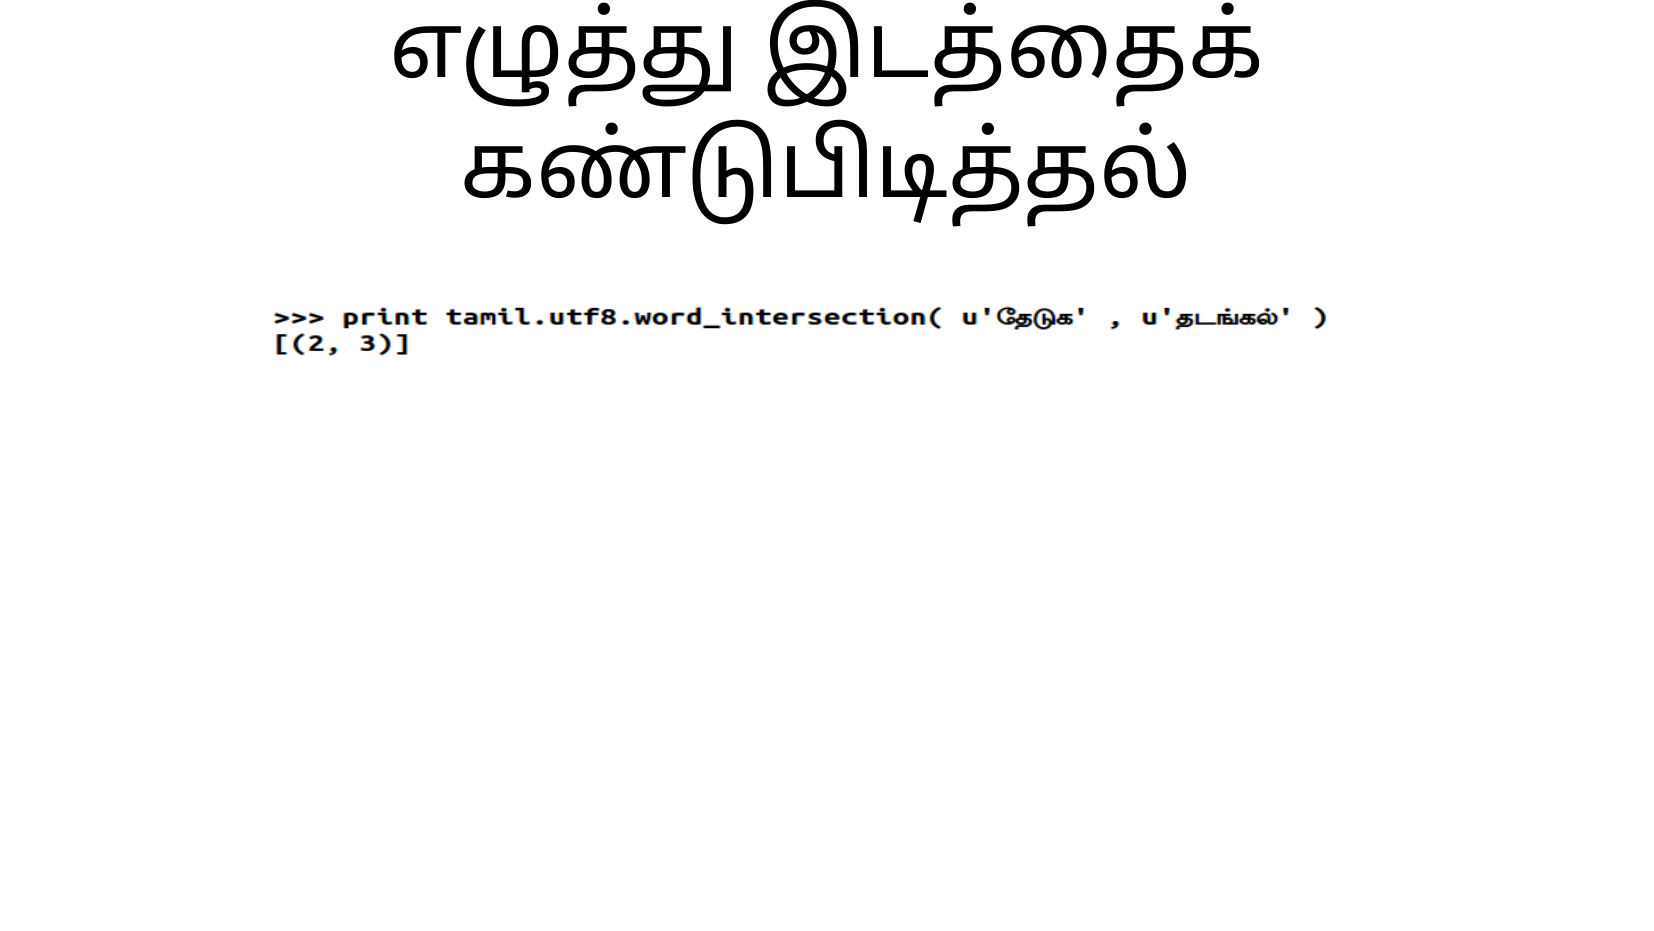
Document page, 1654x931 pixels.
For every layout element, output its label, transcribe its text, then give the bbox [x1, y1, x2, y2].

title எழுத்து இடத்தைக் கண்டுபிடித்தல் [82, 37, 1571, 193]
picture [272, 302, 1398, 363]
